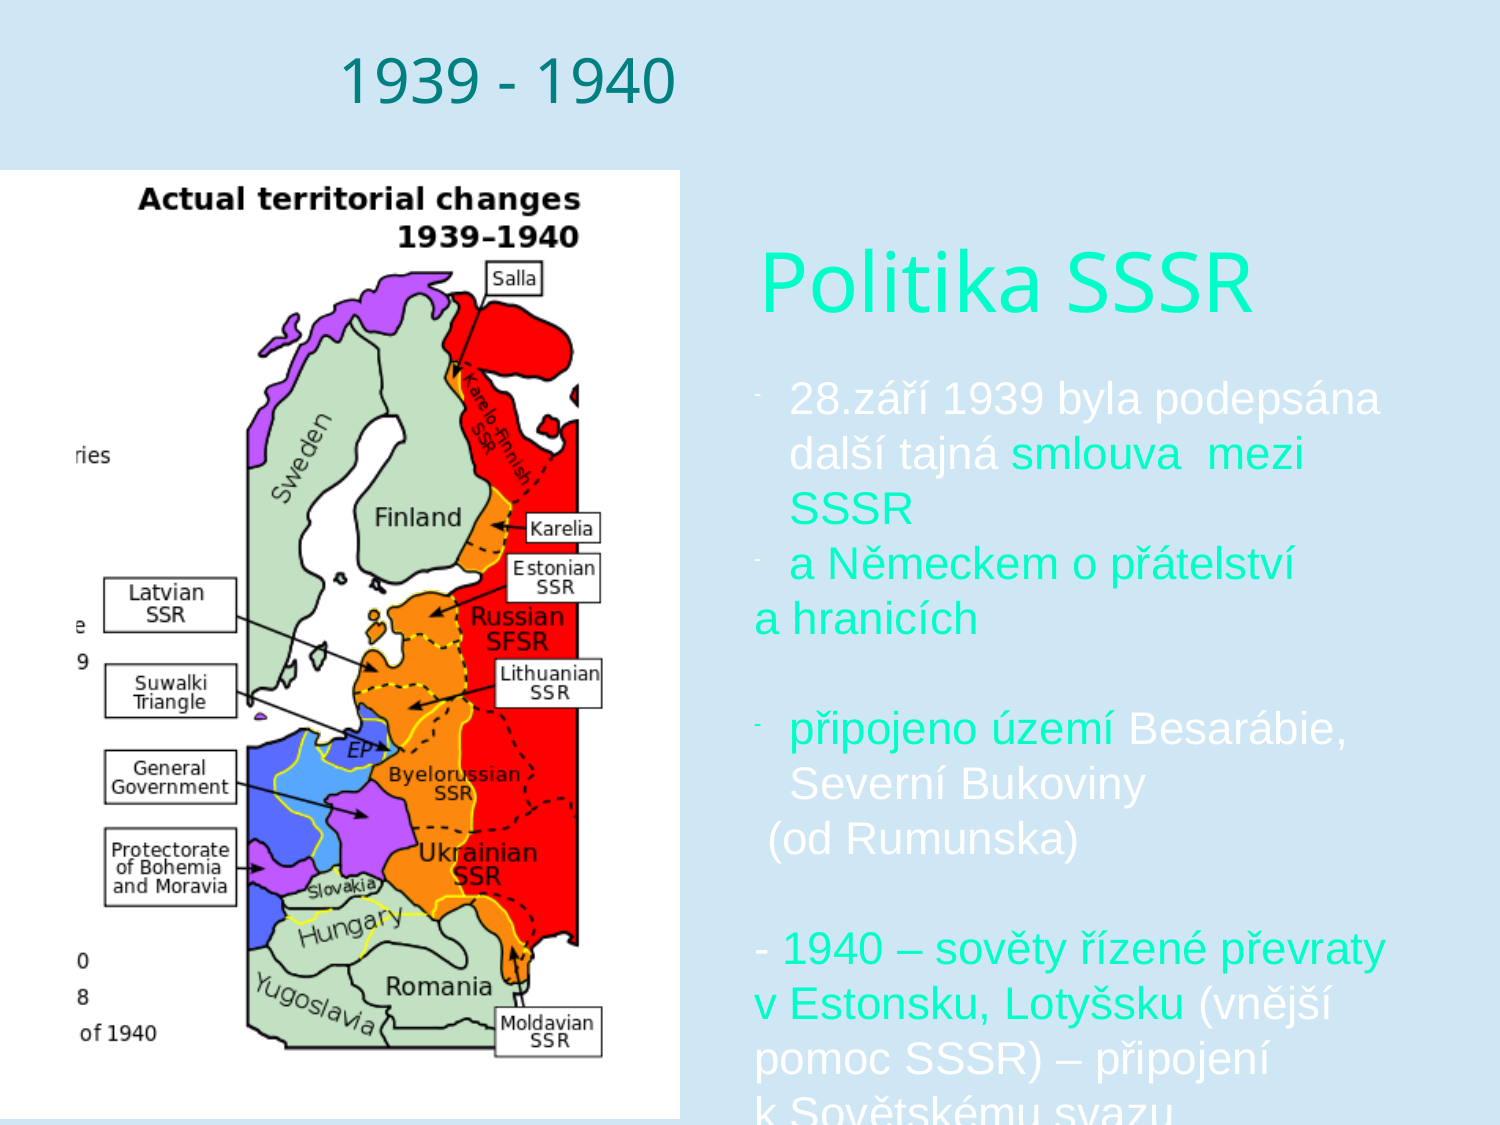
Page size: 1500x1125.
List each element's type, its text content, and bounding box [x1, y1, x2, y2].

picture [76, 177, 617, 1069]
text_box 1939 - 1940 [324, 33, 751, 124]
text_box Politika SSSR [743, 221, 1418, 337]
text_box [0, 170, 680, 1118]
text_box 28.září 1939 byla podepsána další tajná smlouva mezi SSSR a Německem o přátelství a hranicích připojeno území Besarábie, Severní Bukoviny (od Rumunska) - 1940 – sověty řízené převraty v Estonsku, Lotyšsku (vnější pomoc SSSR) – připojení k Sovětskému svazu [739, 361, 1437, 1092]
